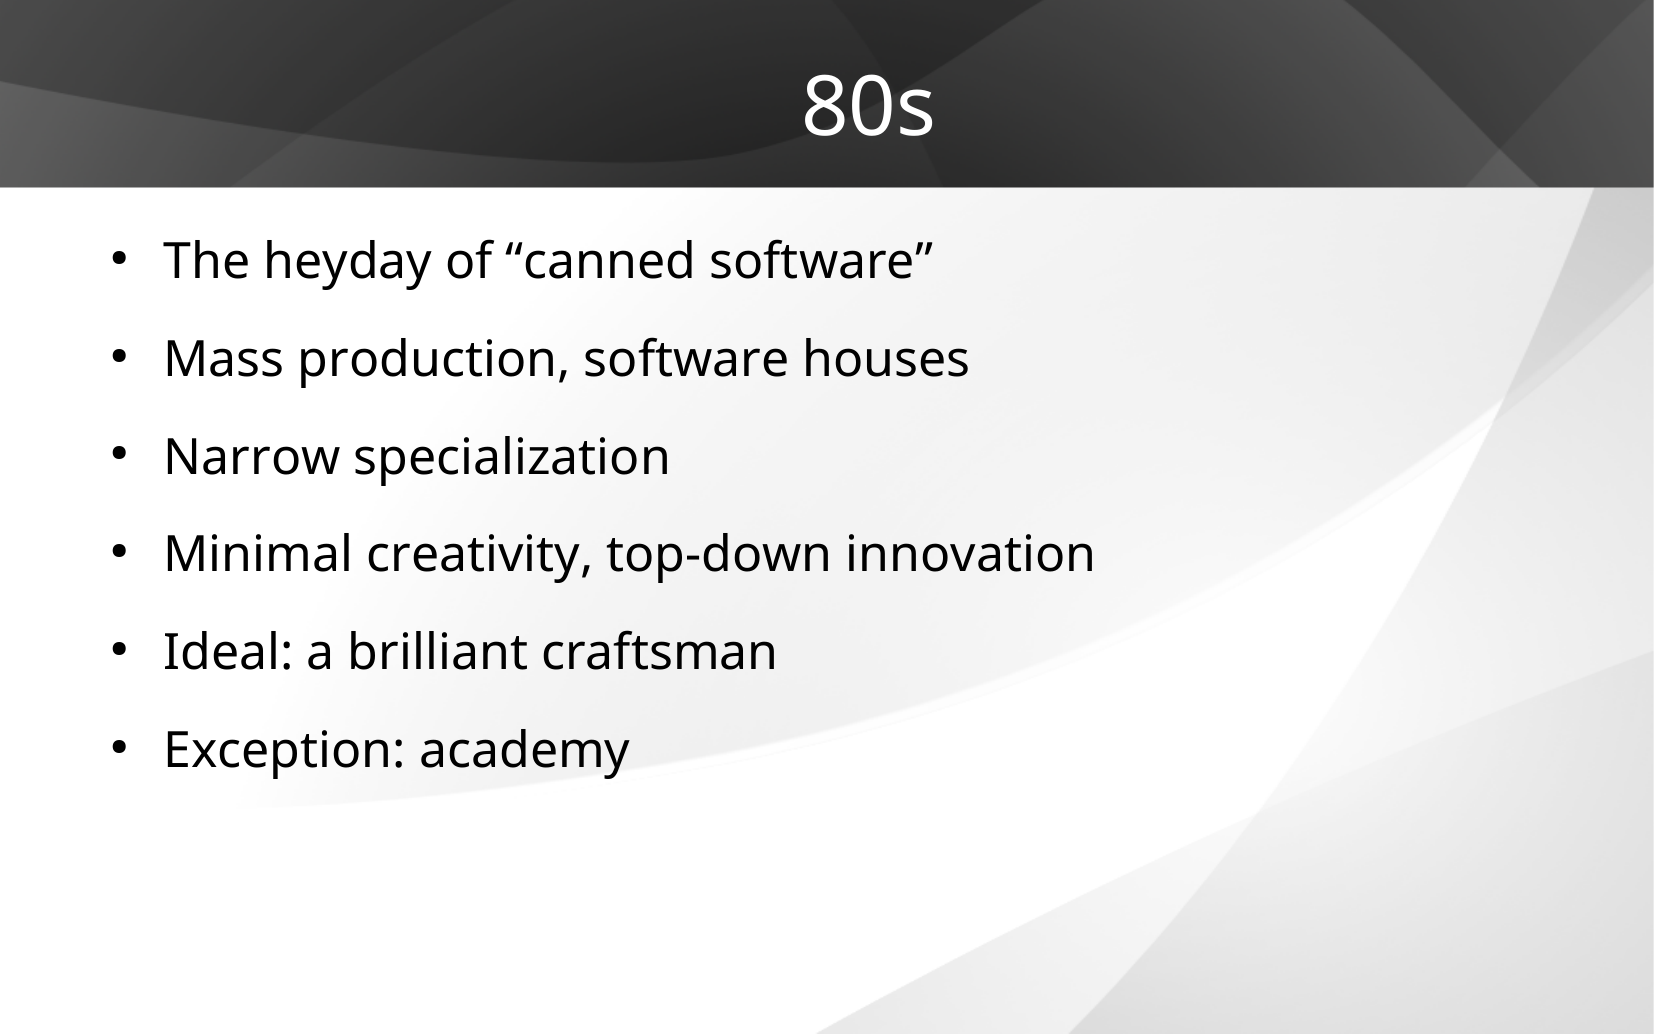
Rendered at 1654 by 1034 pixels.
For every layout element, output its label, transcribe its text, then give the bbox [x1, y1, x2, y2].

picture [0, 0, 1654, 1034]
title 80s [124, 0, 1613, 208]
list The heyday of “canned software” Mass production, software houses Narrow specialization Minimal creativity, top-down innovation Ideal: a brilliant craftsman Exception: academy [75, 225, 1613, 1013]
